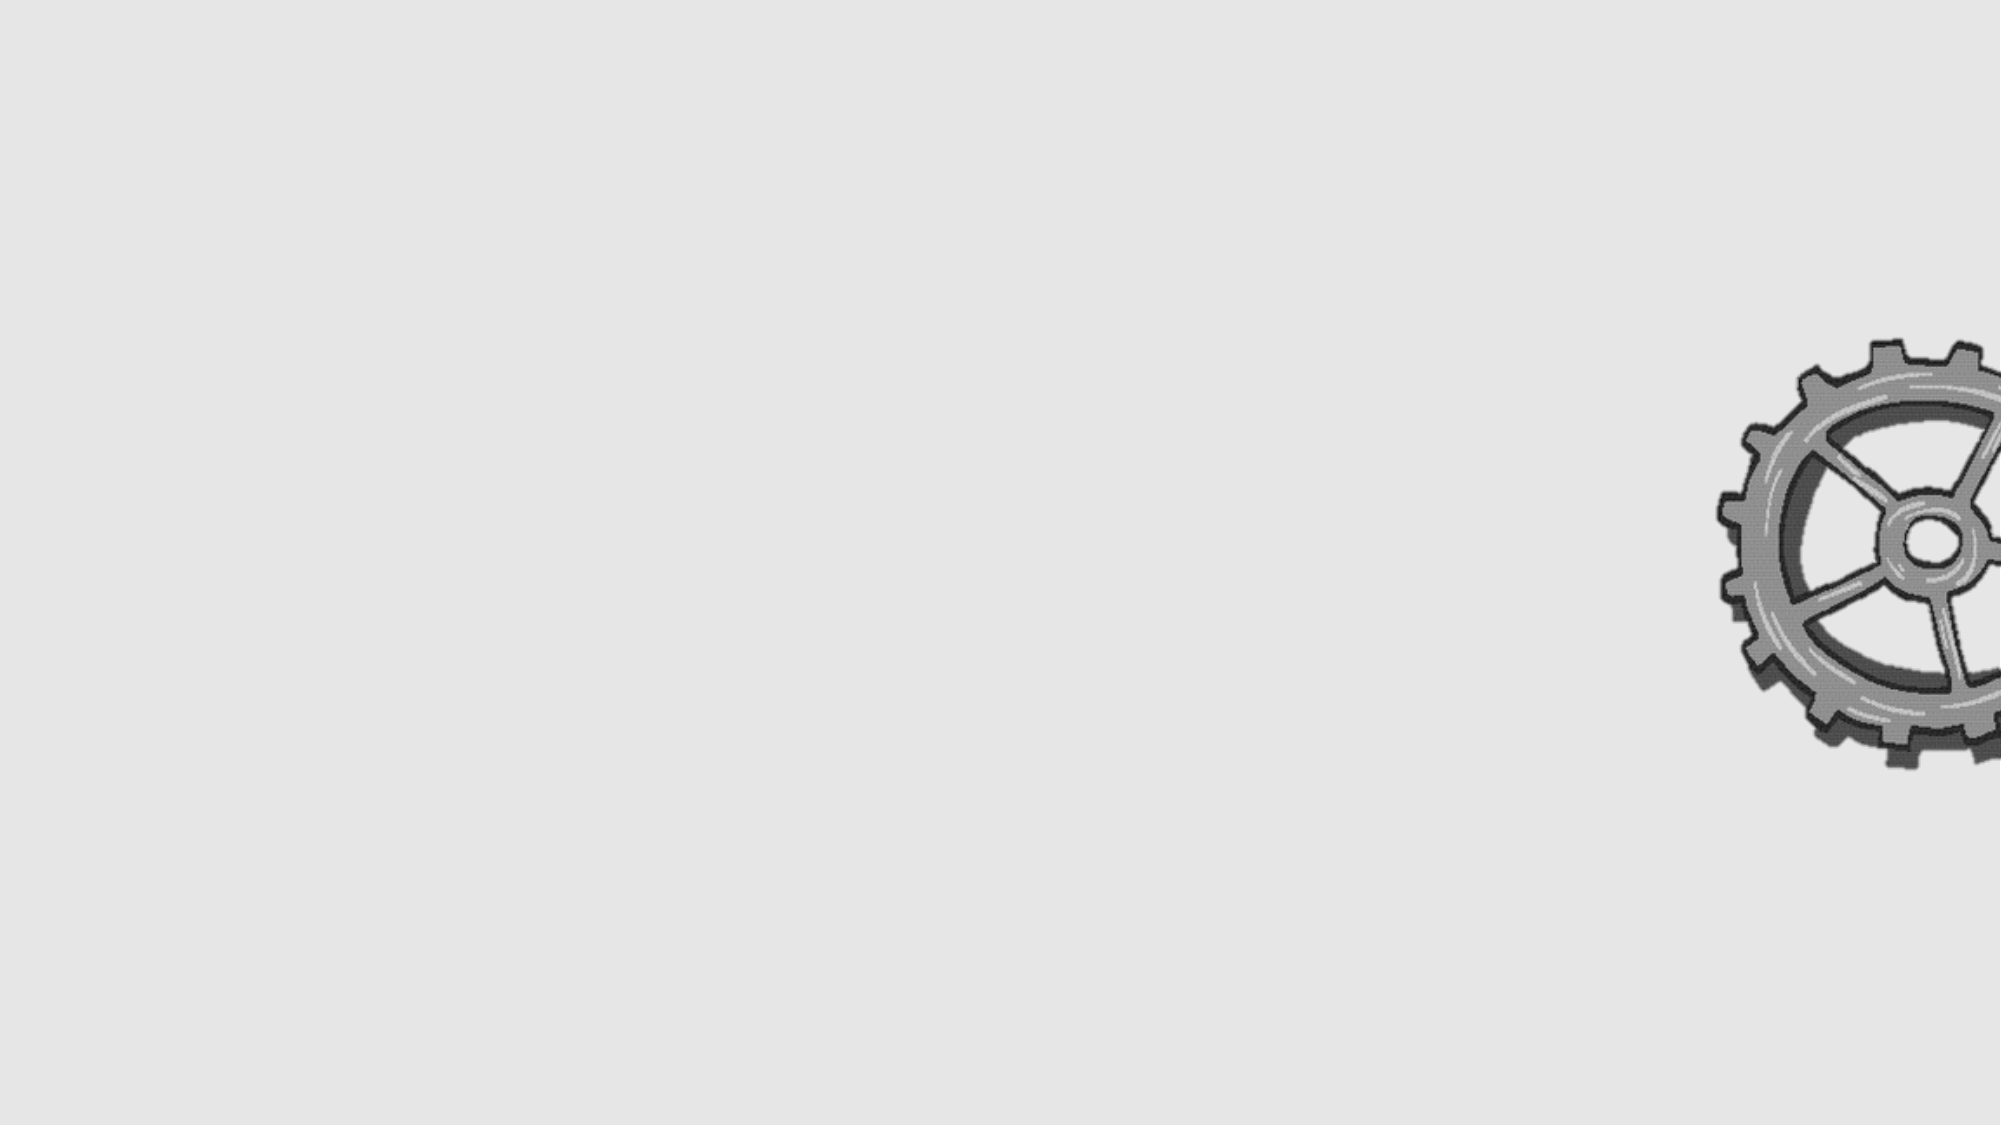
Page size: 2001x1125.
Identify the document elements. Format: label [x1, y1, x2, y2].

picture [1691, 305, 2000, 821]
